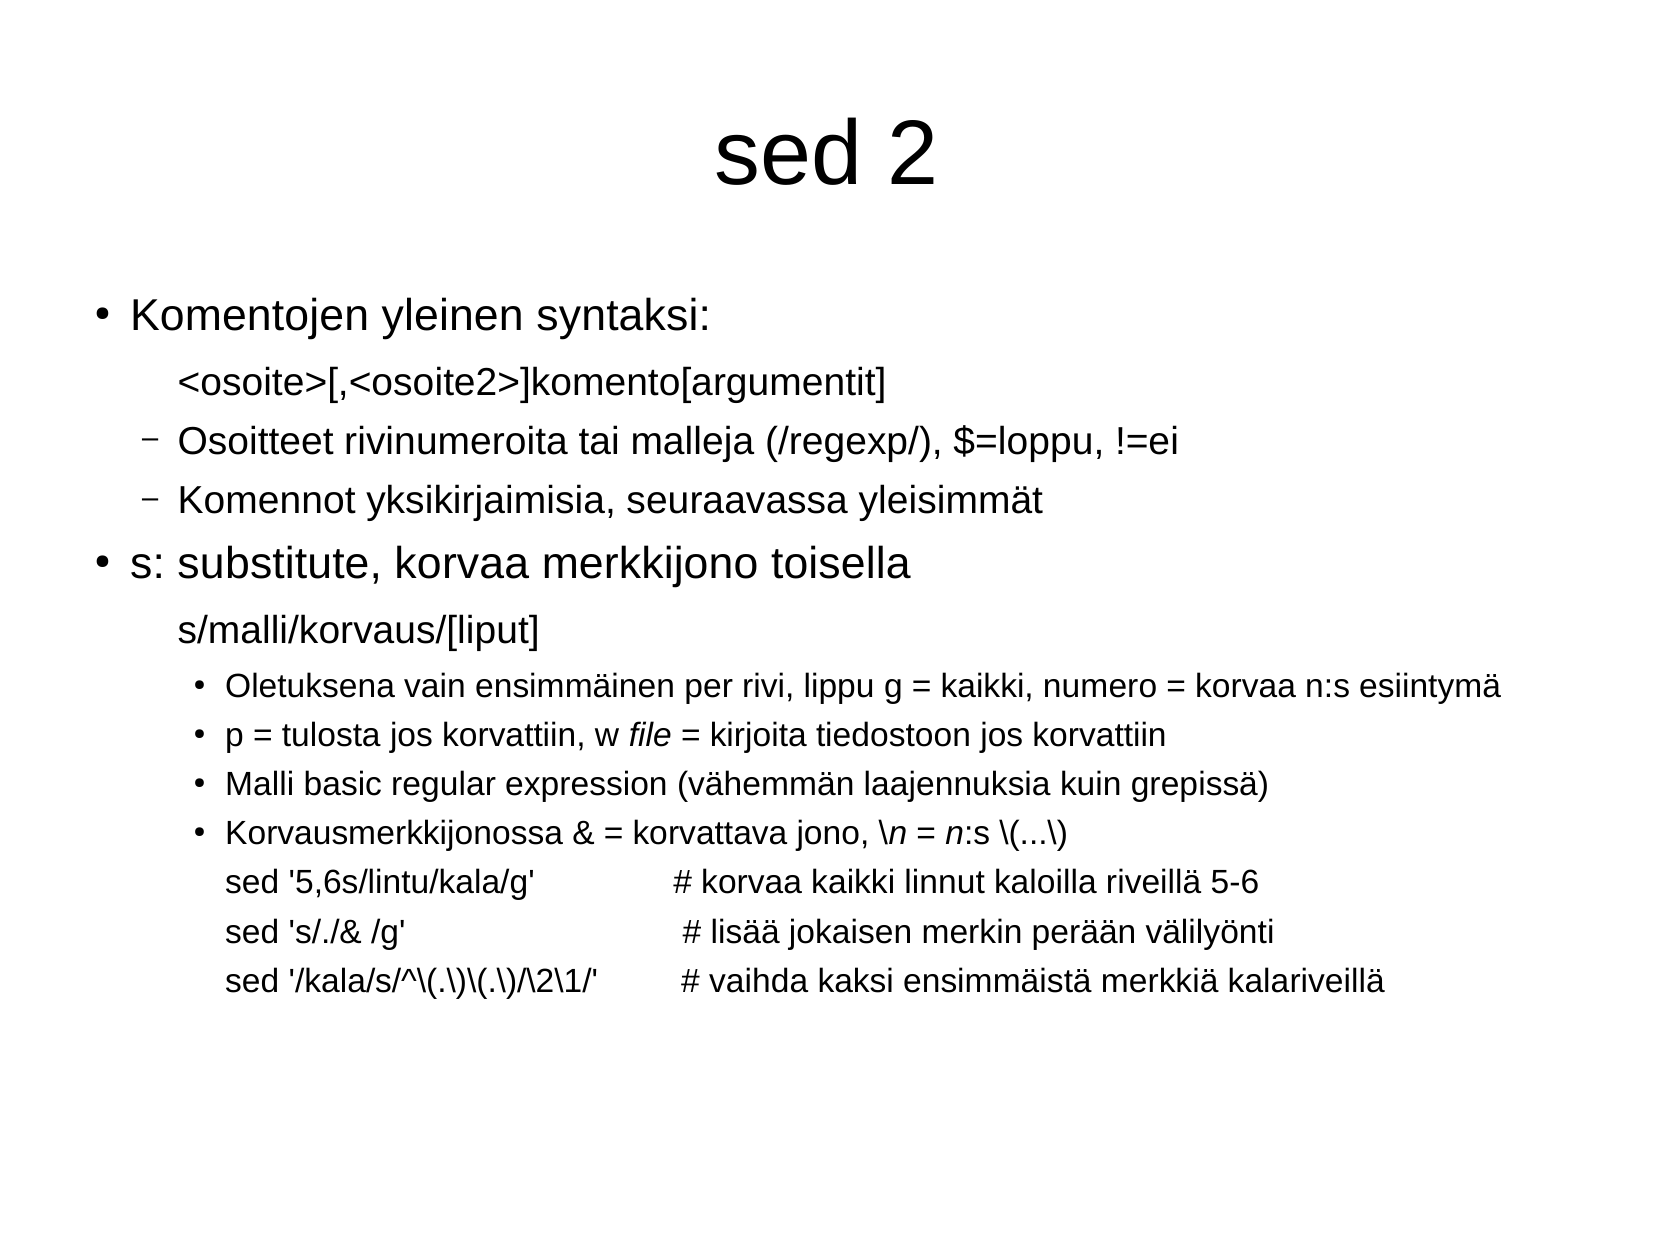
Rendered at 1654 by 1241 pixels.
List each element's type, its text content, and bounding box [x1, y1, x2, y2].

list Komentojen yleinen syntaksi: <osoite>[,<osoite2>]komento[argumentit] Osoitteet rivinumeroita tai malleja (/regexp/), $=loppu, !=ei Komennot yksikirjaimisia, seuraavassa yleisimmät s: substitute, korvaa merkkijono toisella s/malli/korvaus/[liput] Oletuksena vain ensimmäinen per rivi, lippu g = kaikki, numero = korvaa n:s esiintymä p = tulosta jos korvattiin, w file = kirjoita tiedostoon jos korvattiin Malli basic regular expression (vähemmän laajennuksia kuin grepissä) Korvausmerkkijonossa & = korvattava jono, \n = n:s \(...\) sed '5,6s/lintu/kala/g' # korvaa kaikki linnut kaloilla riveillä 5-6 sed 's/./& /g' # lisää jokaisen merkin perään välilyönti sed '/kala/s/^\(.\)\(.\)/\2\1/' # vaihda kaksi ensimmäistä merkkiä kalariveillä [82, 290, 1571, 1010]
title sed 2 [82, 49, 1571, 257]
